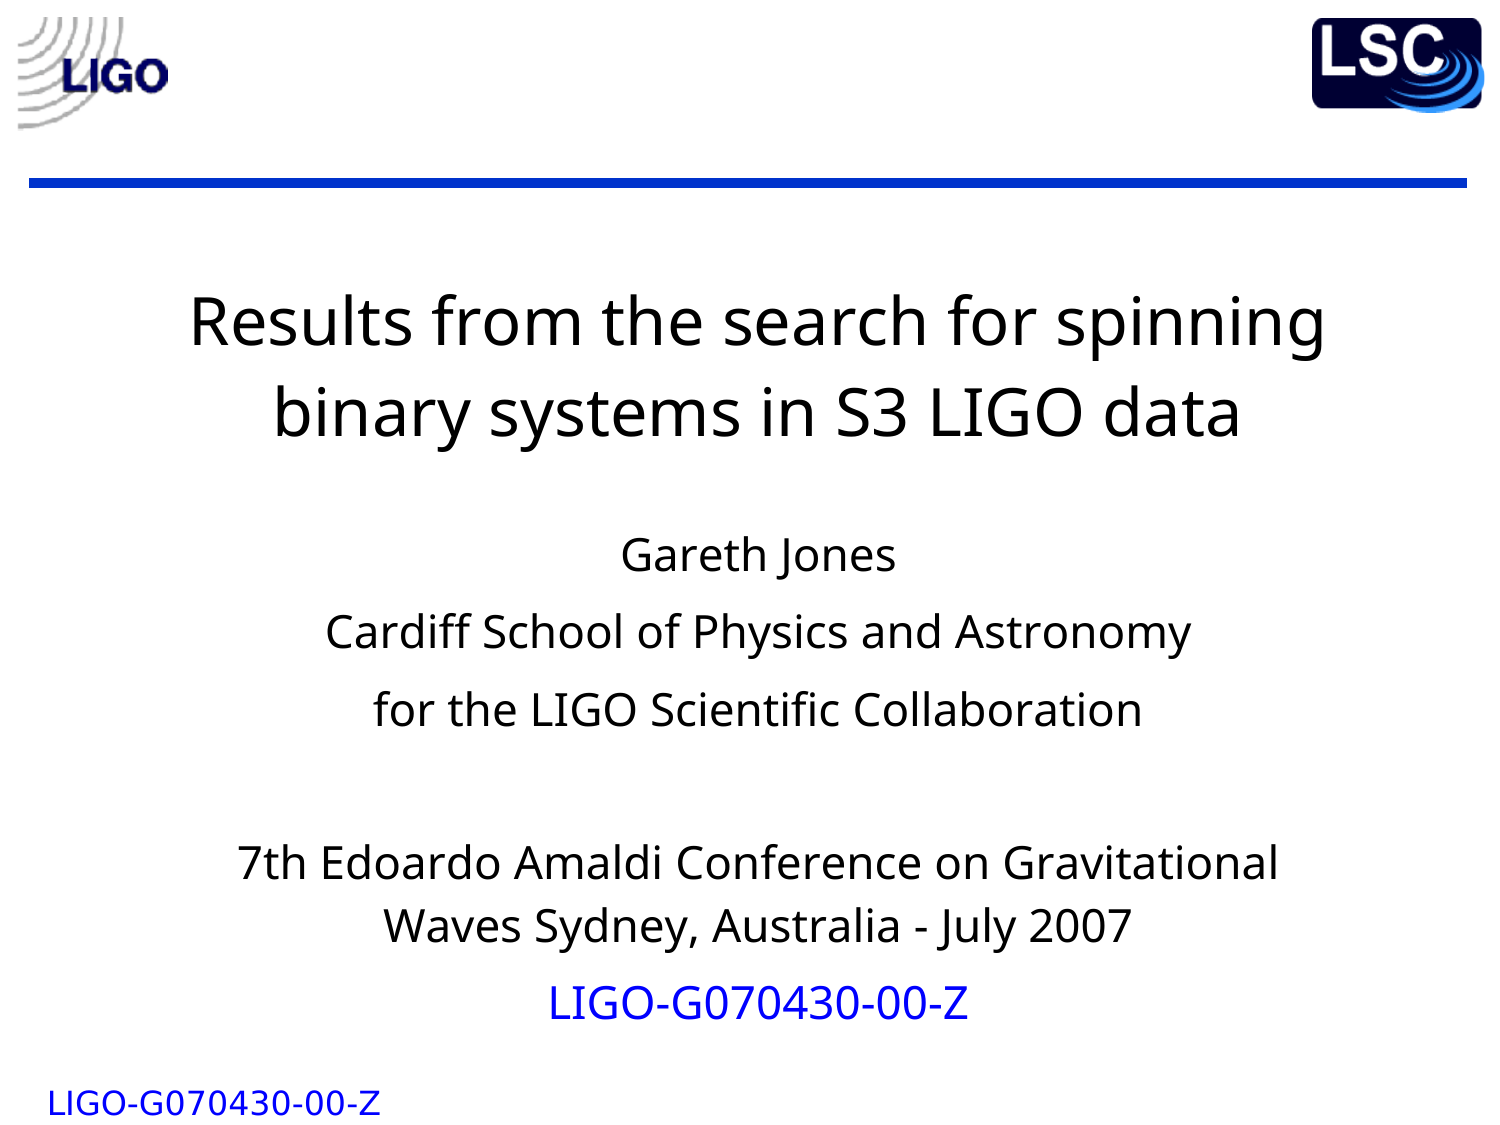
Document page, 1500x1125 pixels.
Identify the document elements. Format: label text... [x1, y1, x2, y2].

picture [17, 17, 168, 131]
subtitle Results from the search for spinning binary systems in S3 LIGO data Gareth Jones Cardiff School of Physics and Astronomy for the LIGO Scientific Collaboration 7th Edoardo Amaldi Conference on Gravitational Waves Sydney, Australia - July 2007 LIGO-G070430-00-Z [155, 266, 1361, 1052]
picture [1312, 18, 1485, 113]
